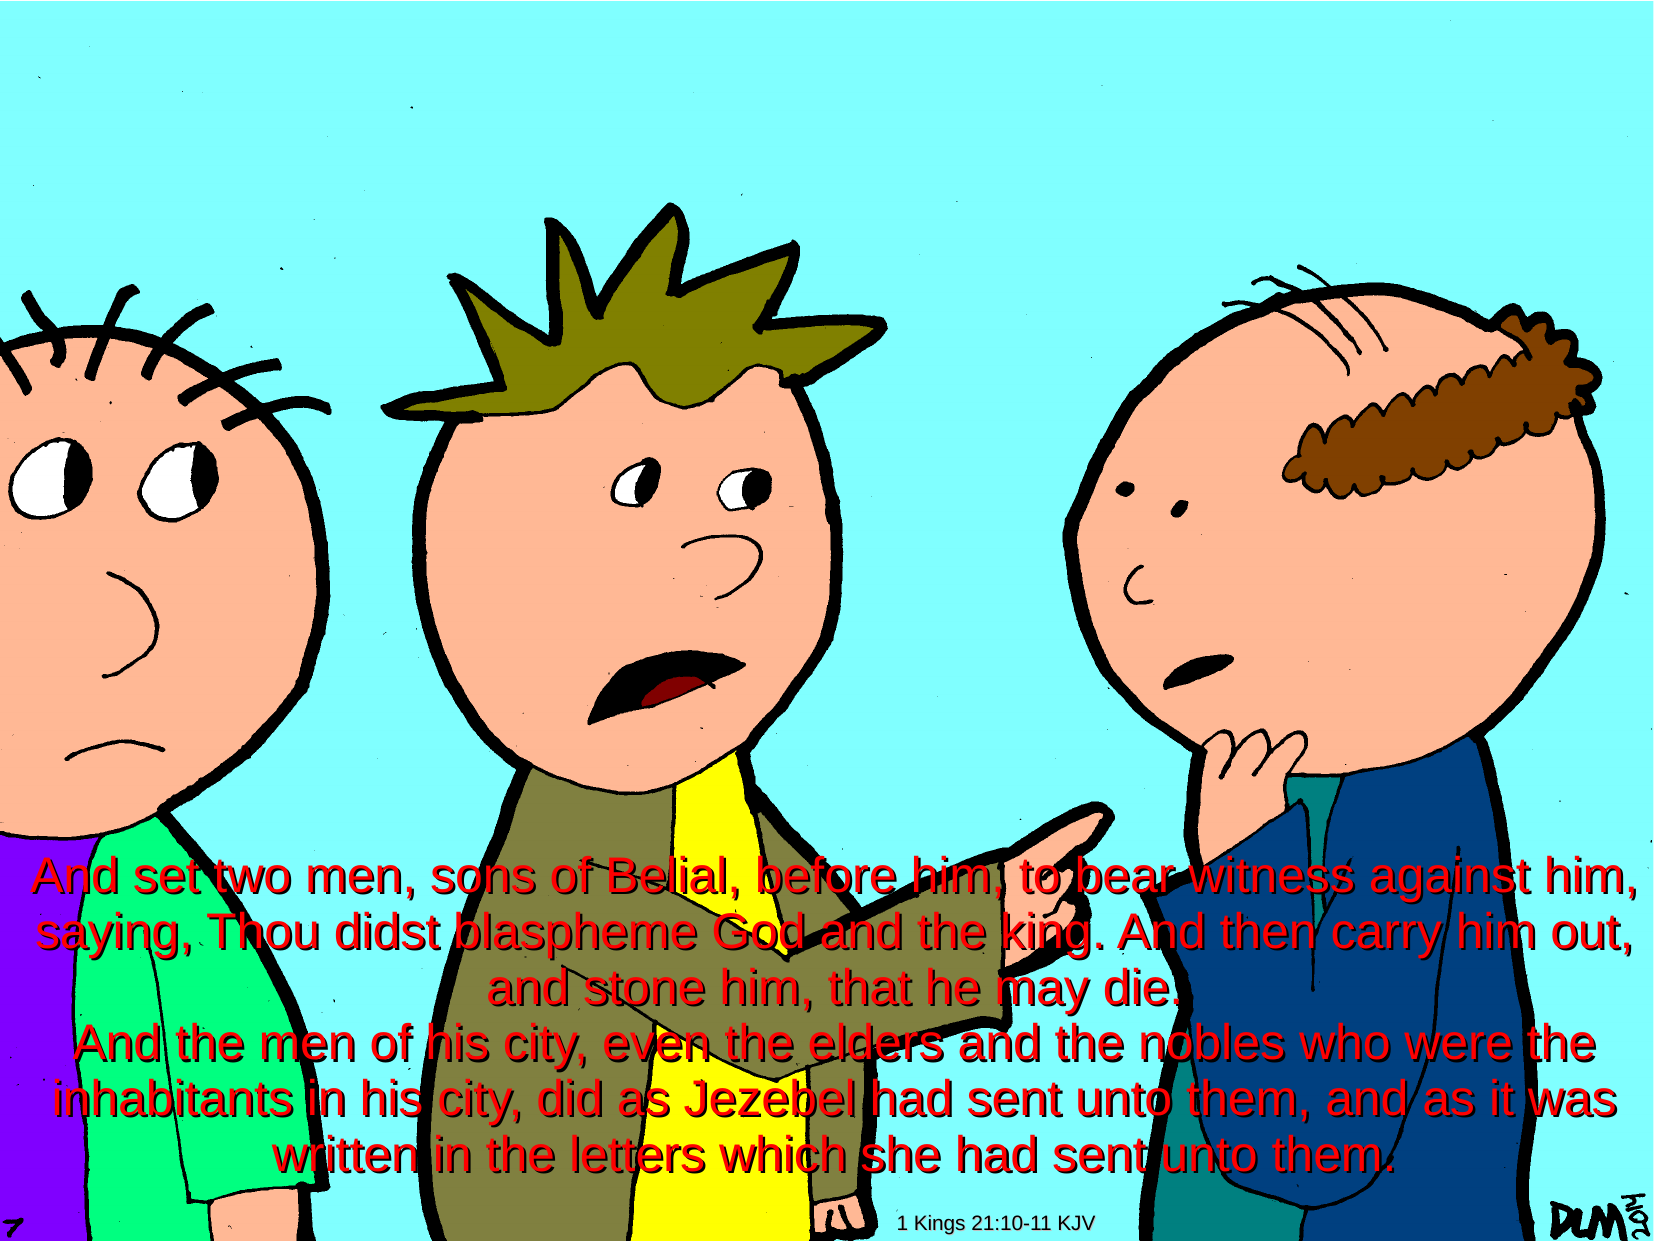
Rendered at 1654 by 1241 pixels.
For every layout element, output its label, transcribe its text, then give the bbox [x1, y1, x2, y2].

text_box And set two men, sons of Belial, before him, to bear witness against him, saying, Thou didst blaspheme God and the king. And then carry him out, and stone him, that he may die. And the men of his city, even the elders and the nobles who were the inhabitants in his city, did as Jezebel had sent unto them, and as it was written in the letters which she had sent unto them. [4, 840, 1654, 1190]
text_box 1 Kings 21:10-11 KJV [881, 1204, 1125, 1241]
picture [0, 1, 1654, 1241]
